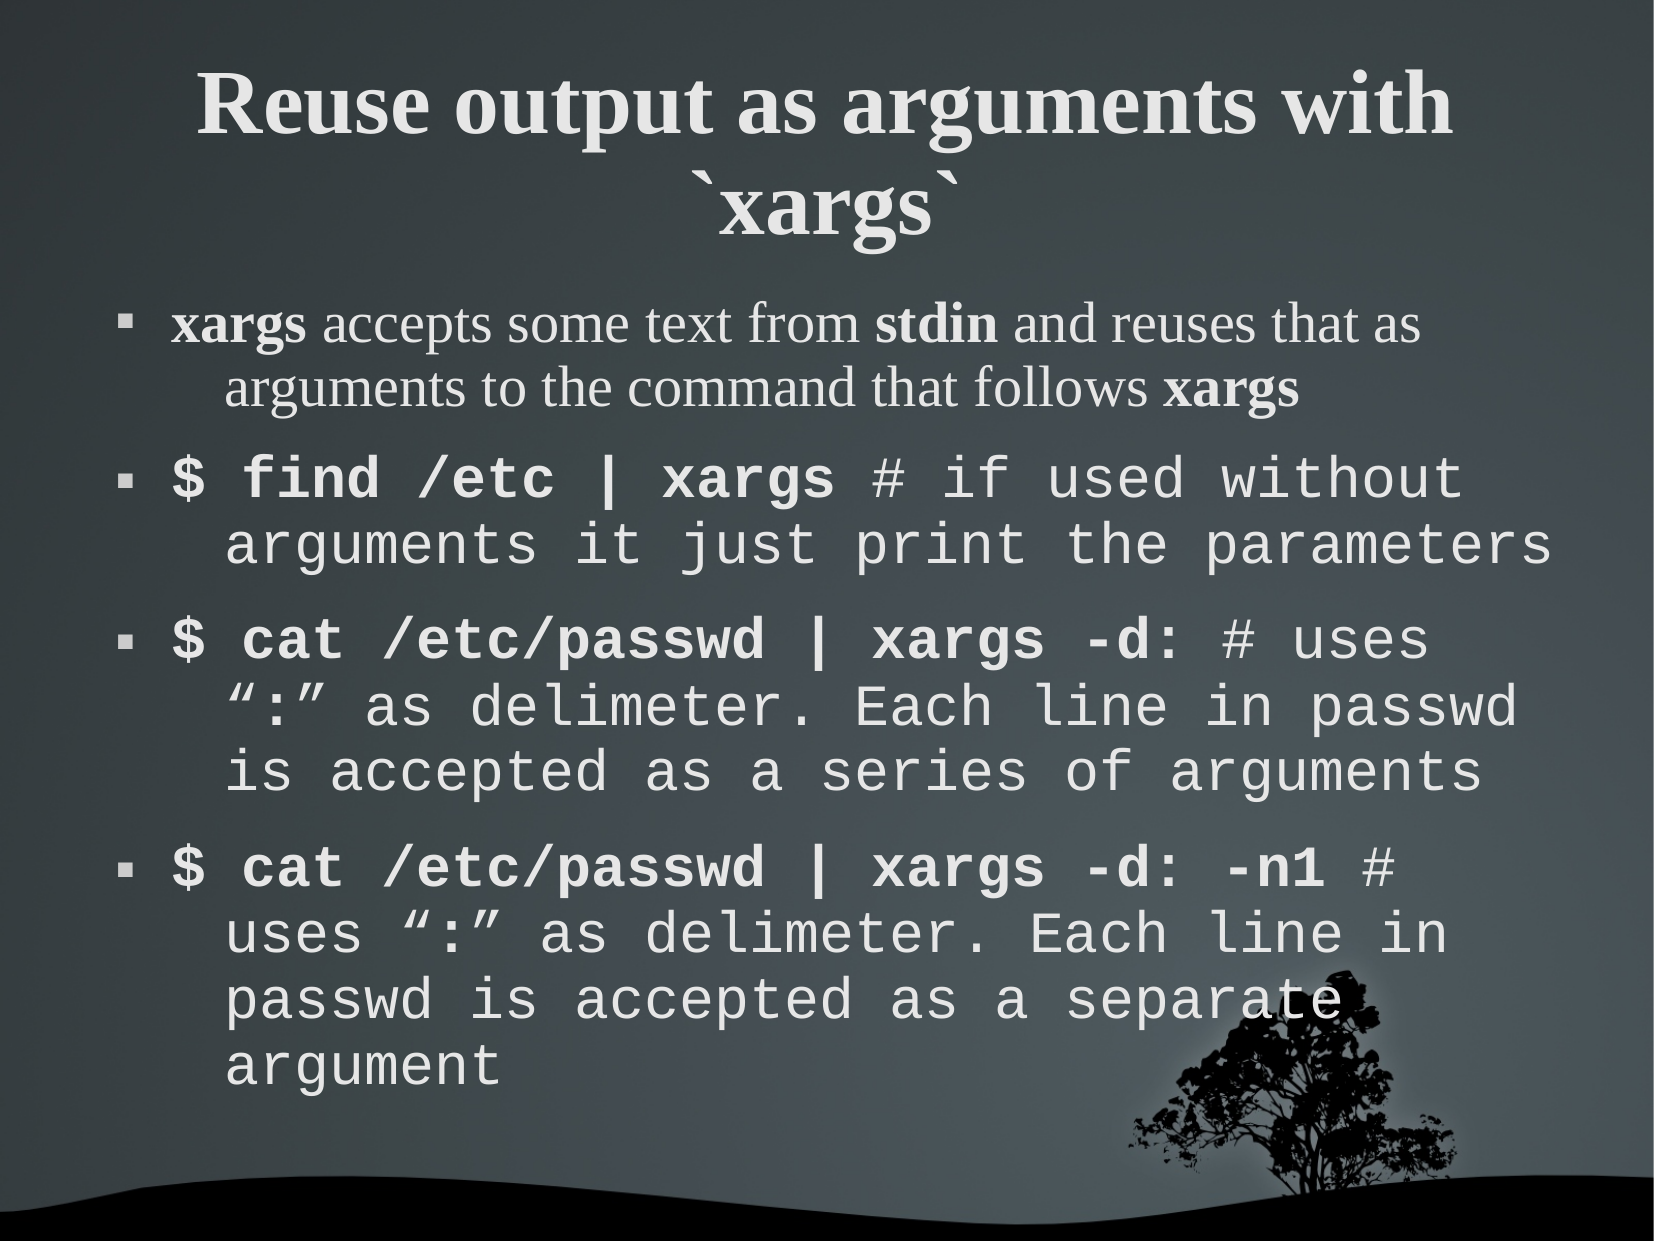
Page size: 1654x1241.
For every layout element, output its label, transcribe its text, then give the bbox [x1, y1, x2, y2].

picture [0, 0, 1654, 1241]
list xargs accepts some text from stdin and reuses that as arguments to the command that follows xargs $ find /etc | xargs # if used without arguments it just print the parameters $ cat /etc/passwd | xargs -d: # uses “:” as delimeter. Each line in passwd is accepted as a series of arguments $ cat /etc/passwd | xargs -d: -n1 # uses “:” as delimeter. Each line in passwd is accepted as a separate argument [82, 290, 1571, 1117]
title Reuse output as arguments with `xargs` [82, 49, 1571, 257]
